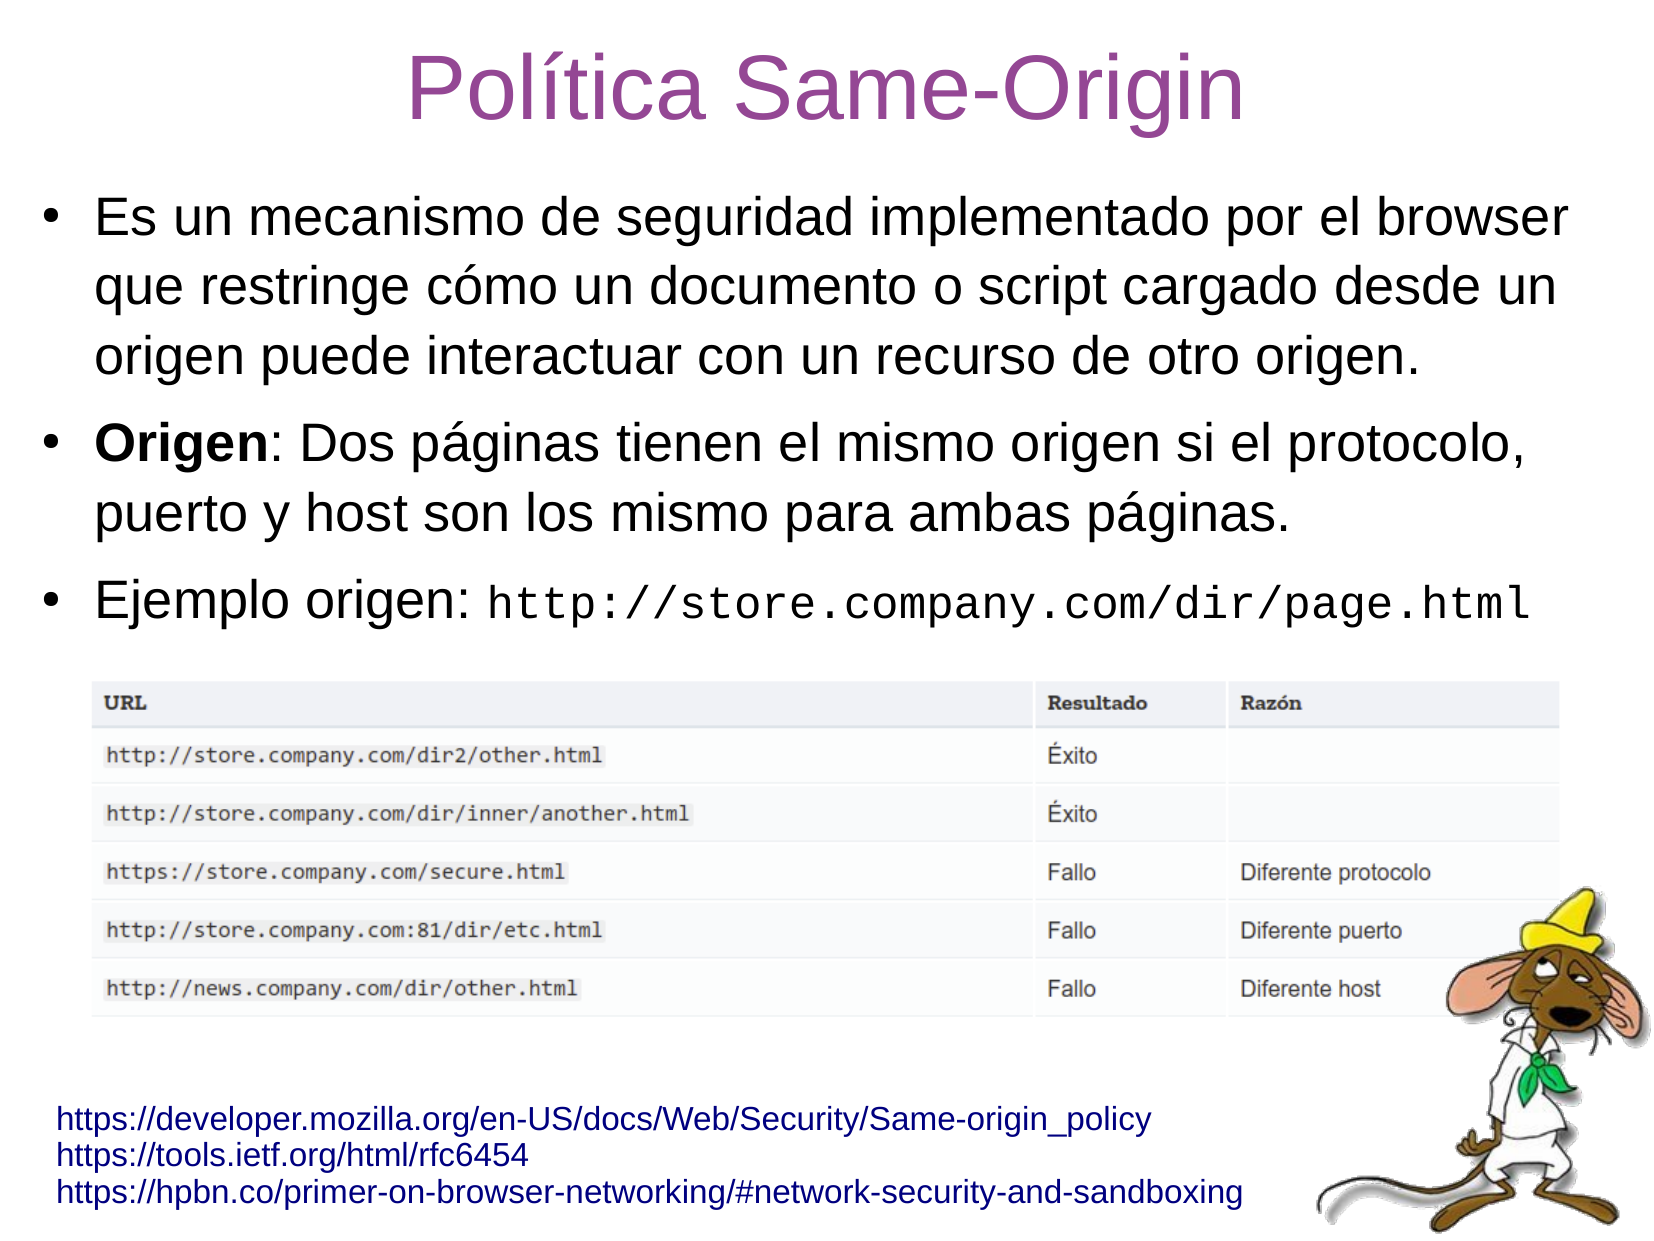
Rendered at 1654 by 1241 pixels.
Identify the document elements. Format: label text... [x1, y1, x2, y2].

picture [85, 673, 1654, 1241]
list Es un mecanismo de seguridad implementado por el browser que restringe cómo un documento o script cargado desde un origen puede interactuar con un recurso de otro origen. Origen: Dos páginas tienen el mismo origen si el protocolo, puerto y host son los mismo para ambas páginas. Ejemplo origen: http://store.company.com/dir/page.html [23, 177, 1642, 1052]
title Política Same-Origin [82, 0, 1571, 177]
text_box https://developer.mozilla.org/en-US/docs/Web/Security/Same-origin_policy https://tools.ietf.org/html/rfc6454 https://hpbn.co/primer-on-browser-networking/#network-security-and-sandboxing [41, 1092, 1308, 1234]
